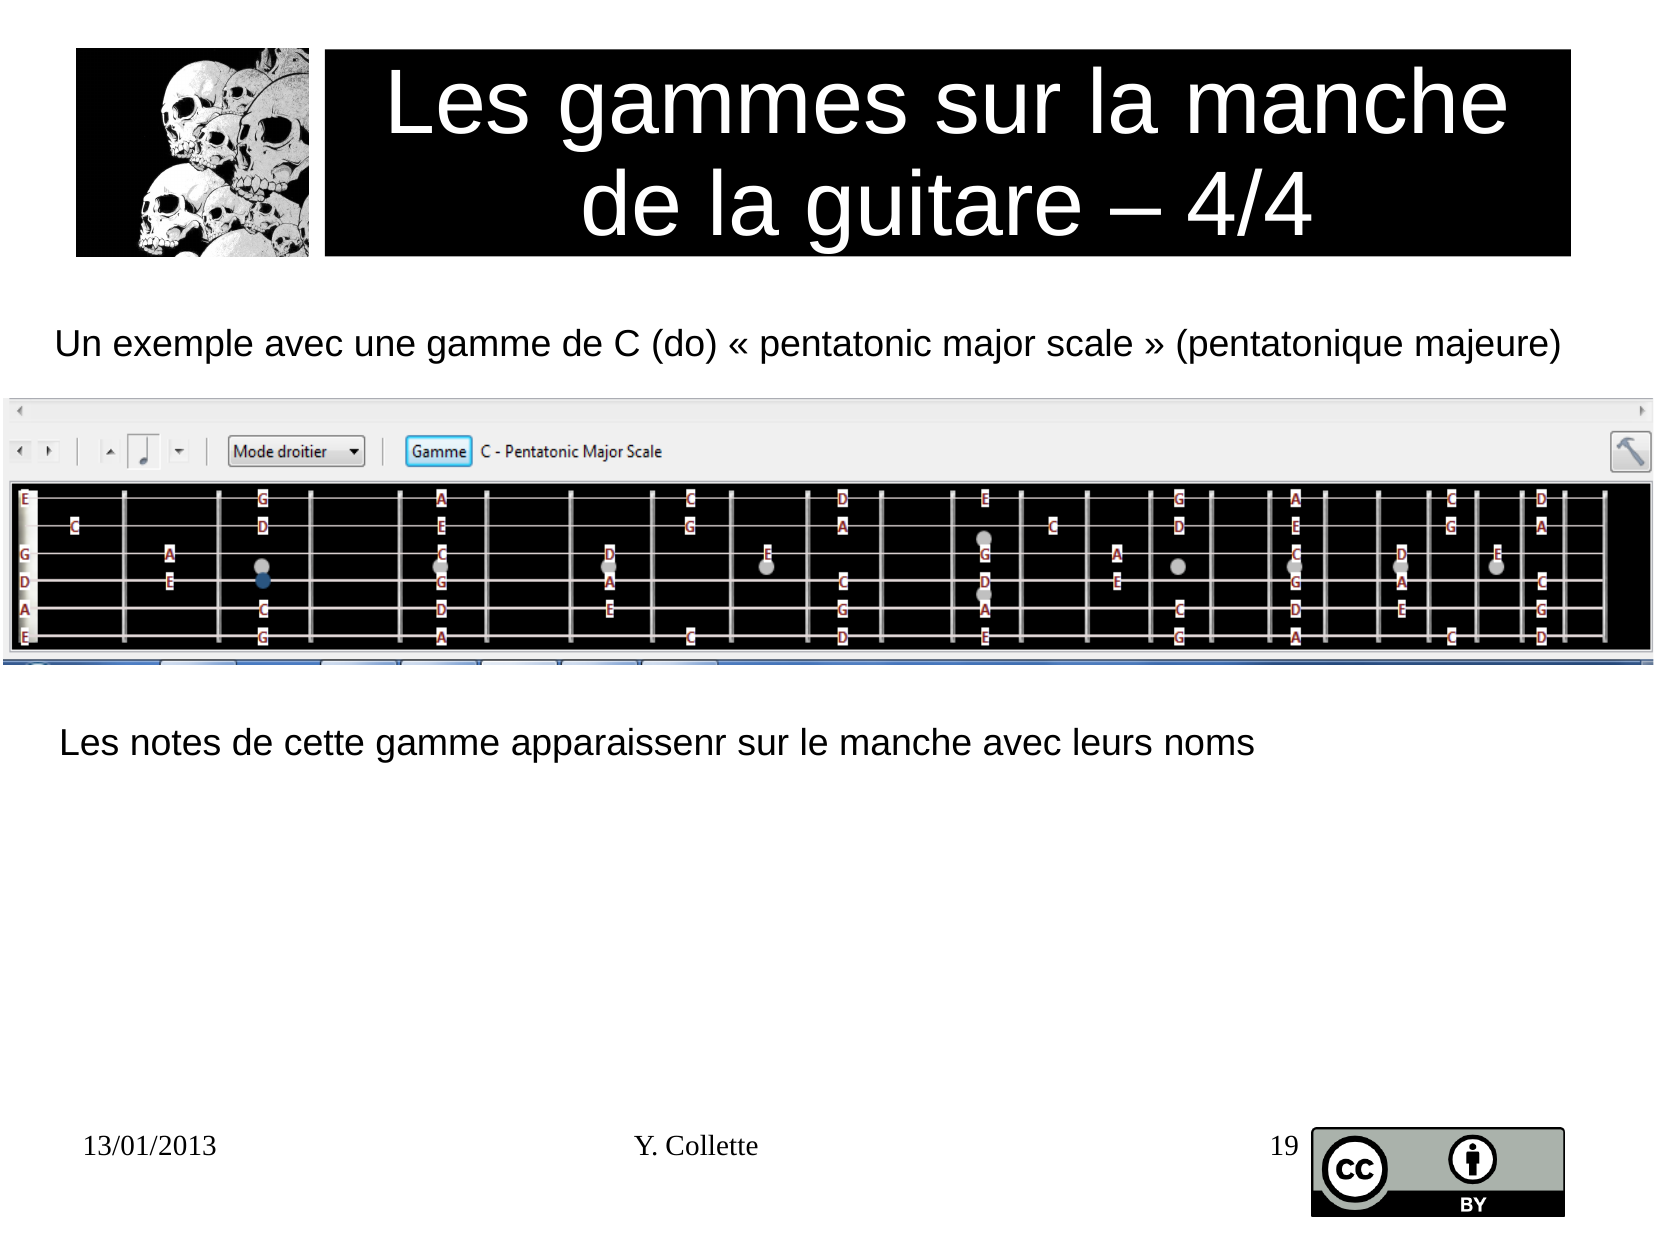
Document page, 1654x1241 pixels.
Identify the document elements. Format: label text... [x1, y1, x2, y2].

title Les gammes sur la manche de la guitare – 4/4 [324, 49, 1571, 257]
picture [76, 48, 309, 257]
text_box Les notes de cette gamme apparaissenr sur le manche avec leurs noms [44, 713, 1327, 771]
picture [3, 398, 1654, 665]
text_box Un exemple avec une gamme de C (do) « pentatonic major scale » (pentatonique majeure) [39, 314, 1584, 372]
picture [1311, 1127, 1565, 1217]
